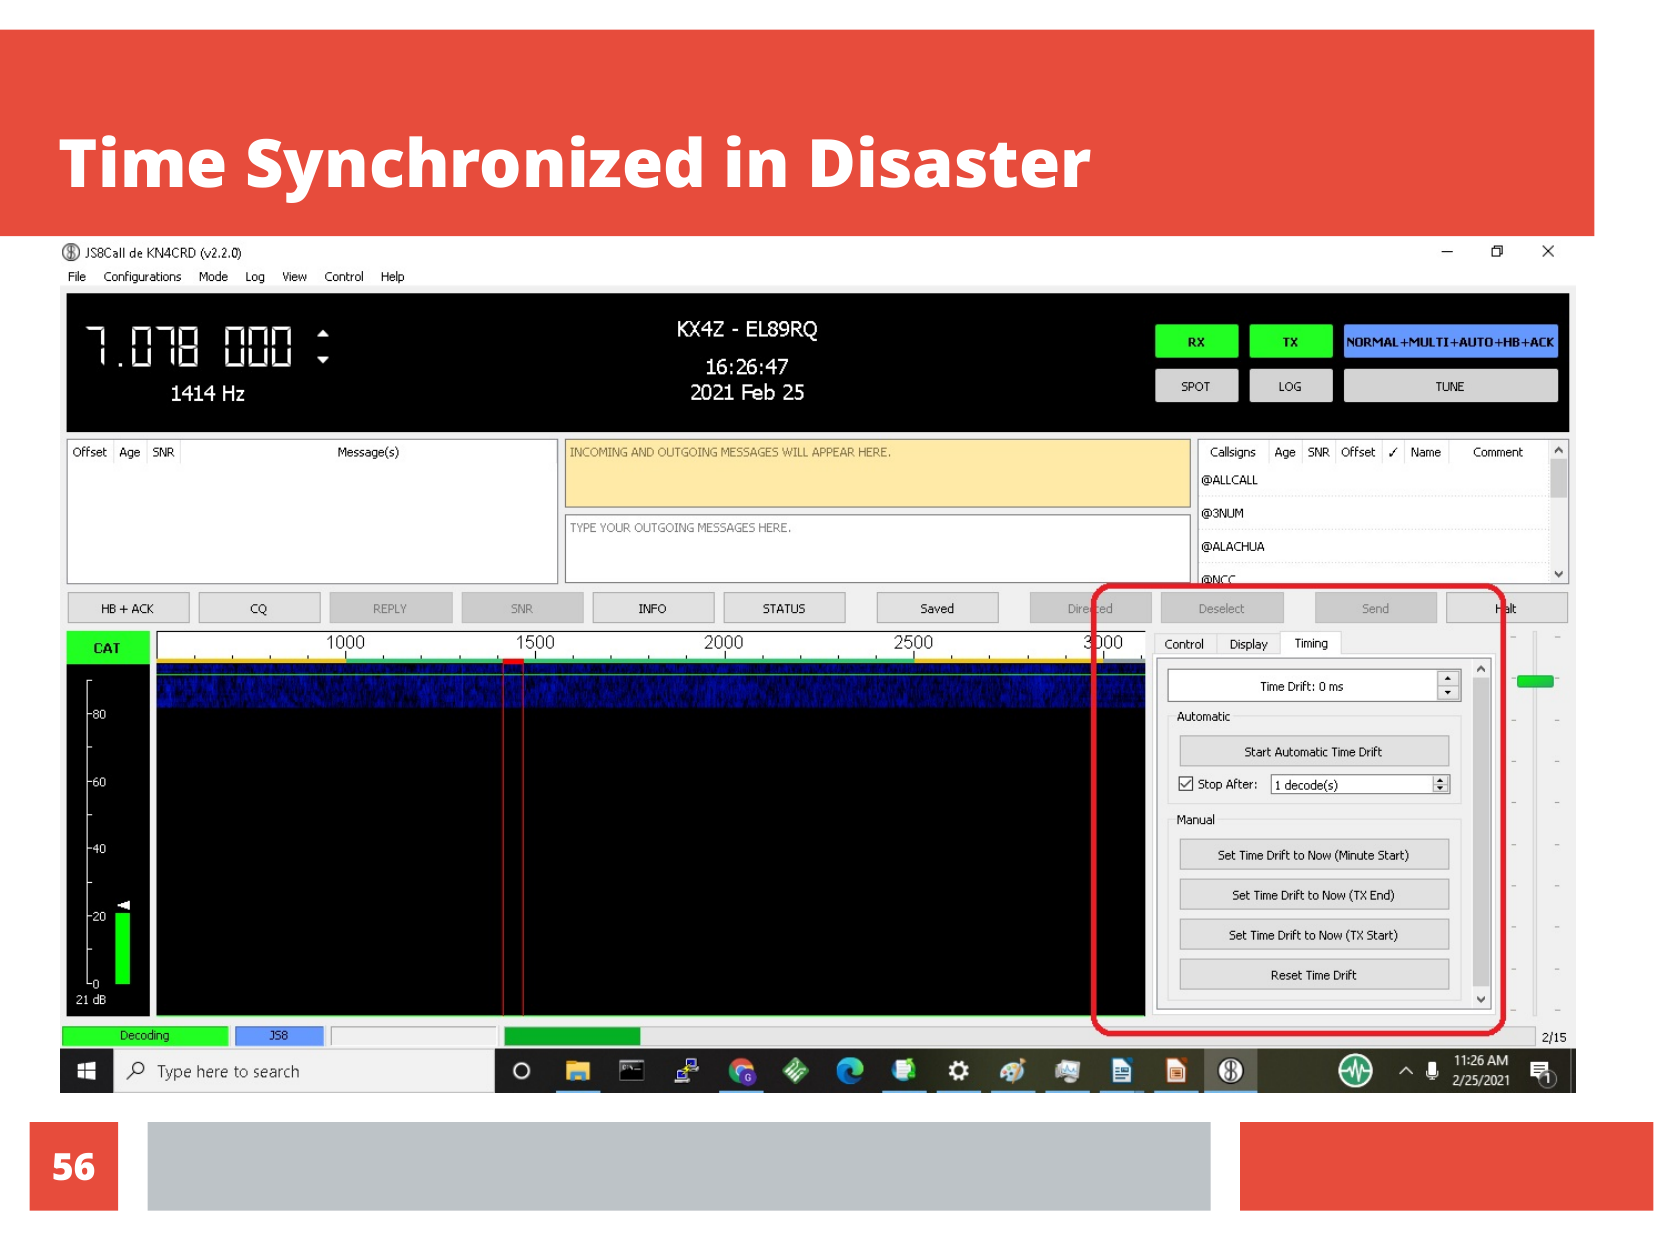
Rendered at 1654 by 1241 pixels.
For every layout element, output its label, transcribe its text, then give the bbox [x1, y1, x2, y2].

picture [60, 240, 1576, 1093]
title Time Synchronized in Disaster [59, 59, 1595, 207]
